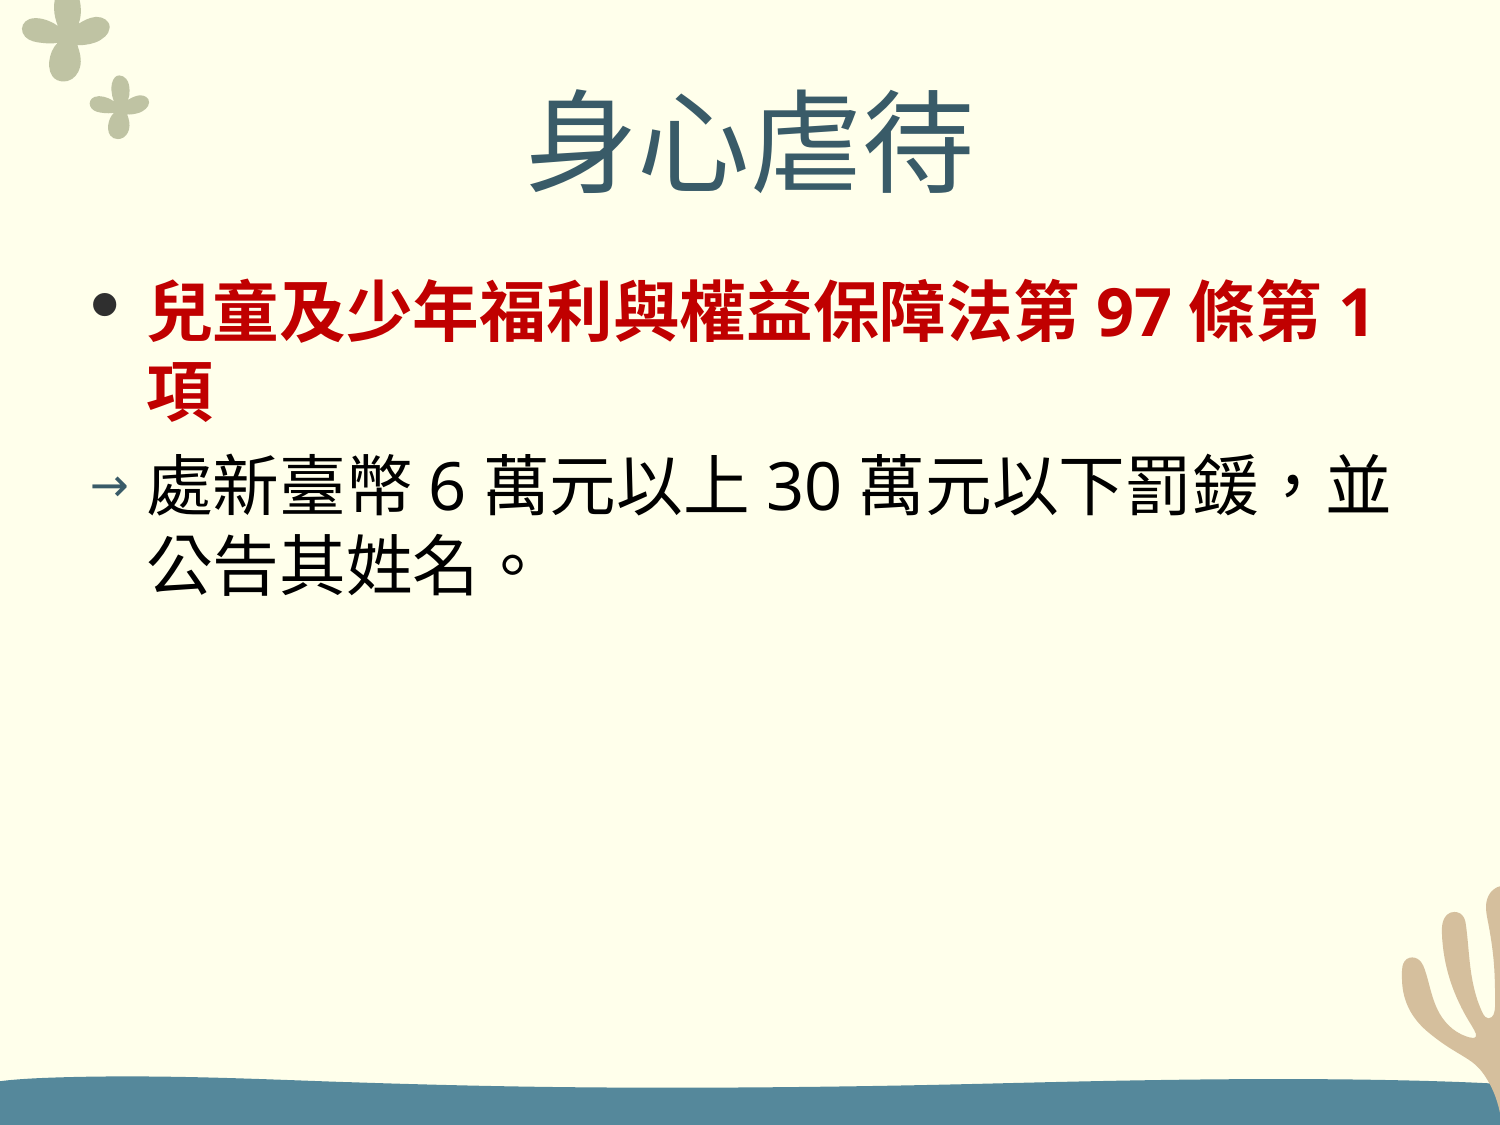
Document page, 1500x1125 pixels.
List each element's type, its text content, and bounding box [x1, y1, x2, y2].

text_box [89, 75, 150, 140]
title 身心虐待 [75, 45, 1425, 233]
text_box [0, 886, 1500, 1125]
list 兒童及少年福利與權益保障法第97條第1項 處新臺幣6萬元以上30萬元以下罰鍰，並公告其姓名。 [75, 262, 1424, 929]
text_box [21, 0, 110, 82]
